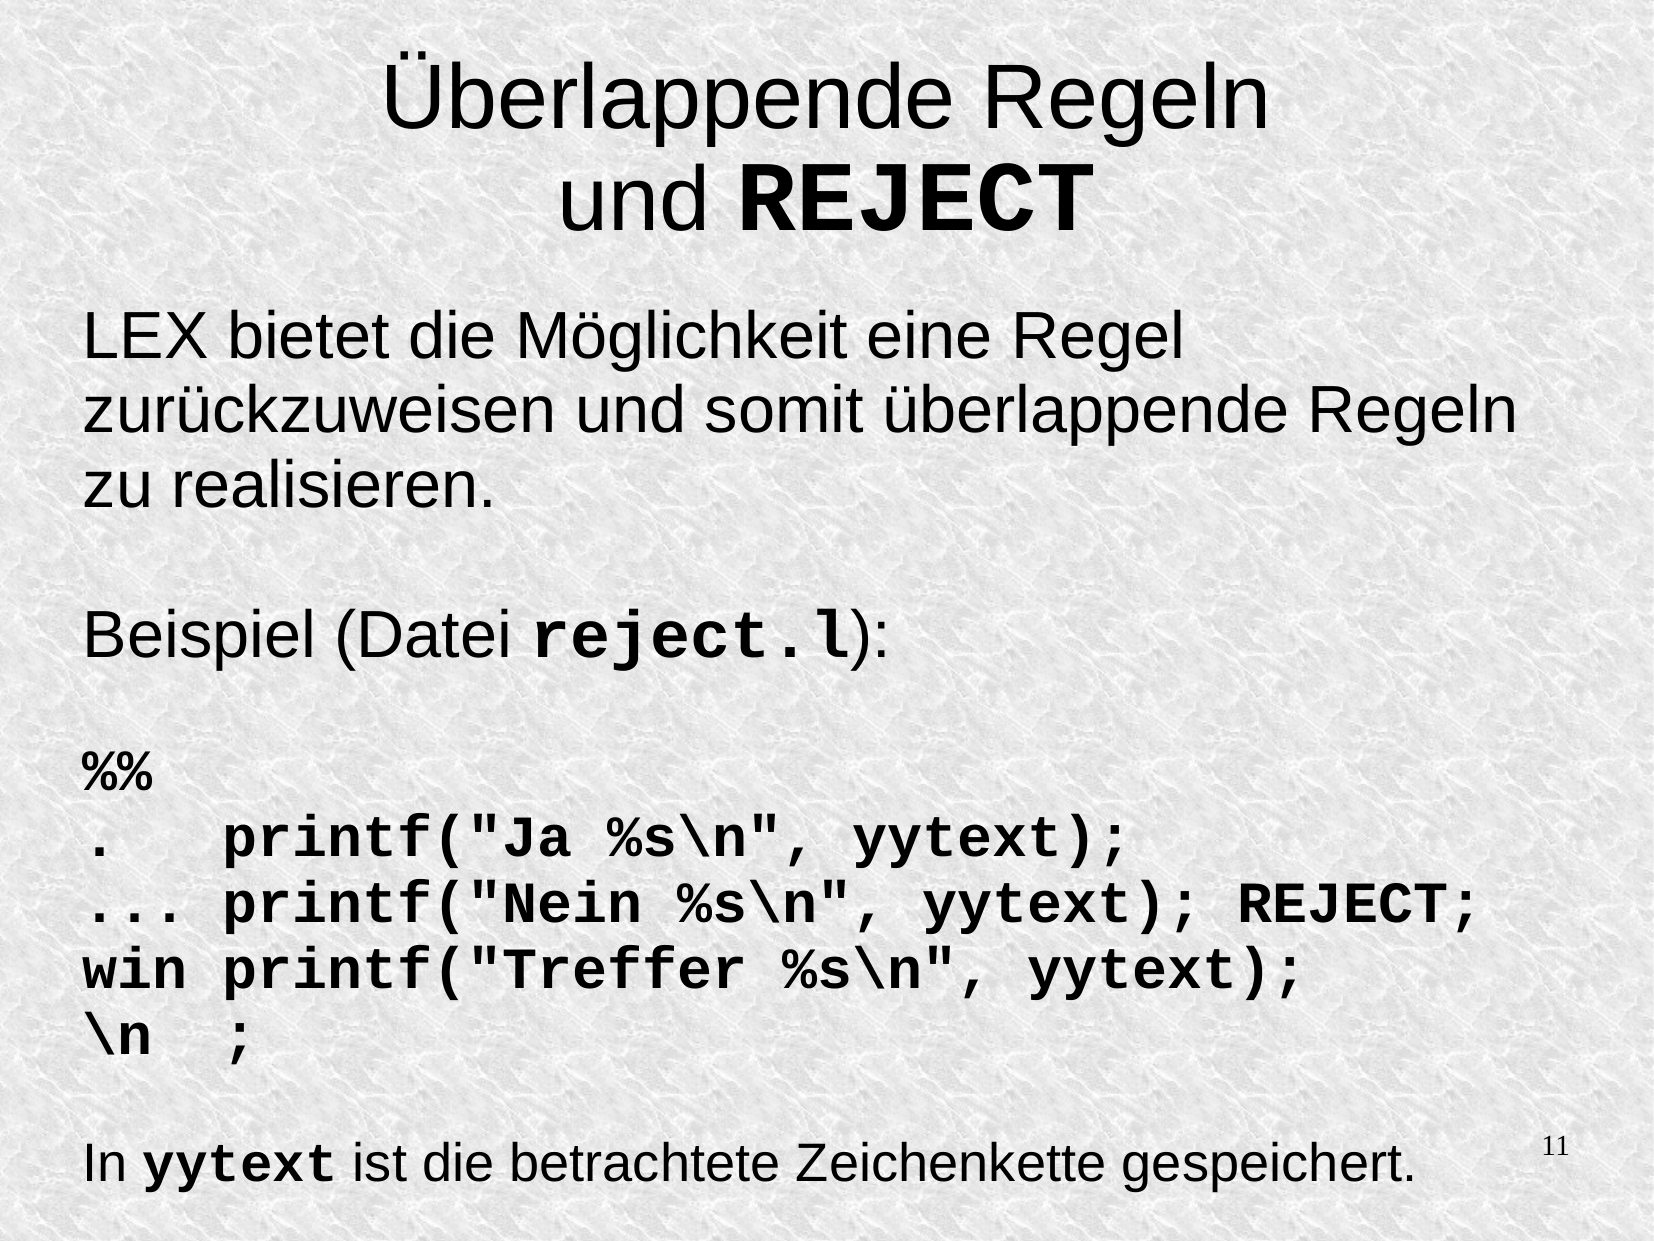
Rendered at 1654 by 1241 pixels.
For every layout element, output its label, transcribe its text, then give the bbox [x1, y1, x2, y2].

title Überlappende Regeln und REJECT [82, 45, 1571, 261]
subtitle LEX bietet die Möglichkeit eine Regel zurückzuweisen und somit überlappende Regeln zu realisieren. Beispiel (Datei reject.l): %% . printf("Ja %s\n", yytext); ... printf("Nein %s\n", yytext); REJECT; win printf("Treffer %s\n", yytext); \n ; In yytext ist die betrachtete Zeichenkette gespeichert. [82, 297, 1571, 1201]
picture [0, 0, 1654, 1241]
